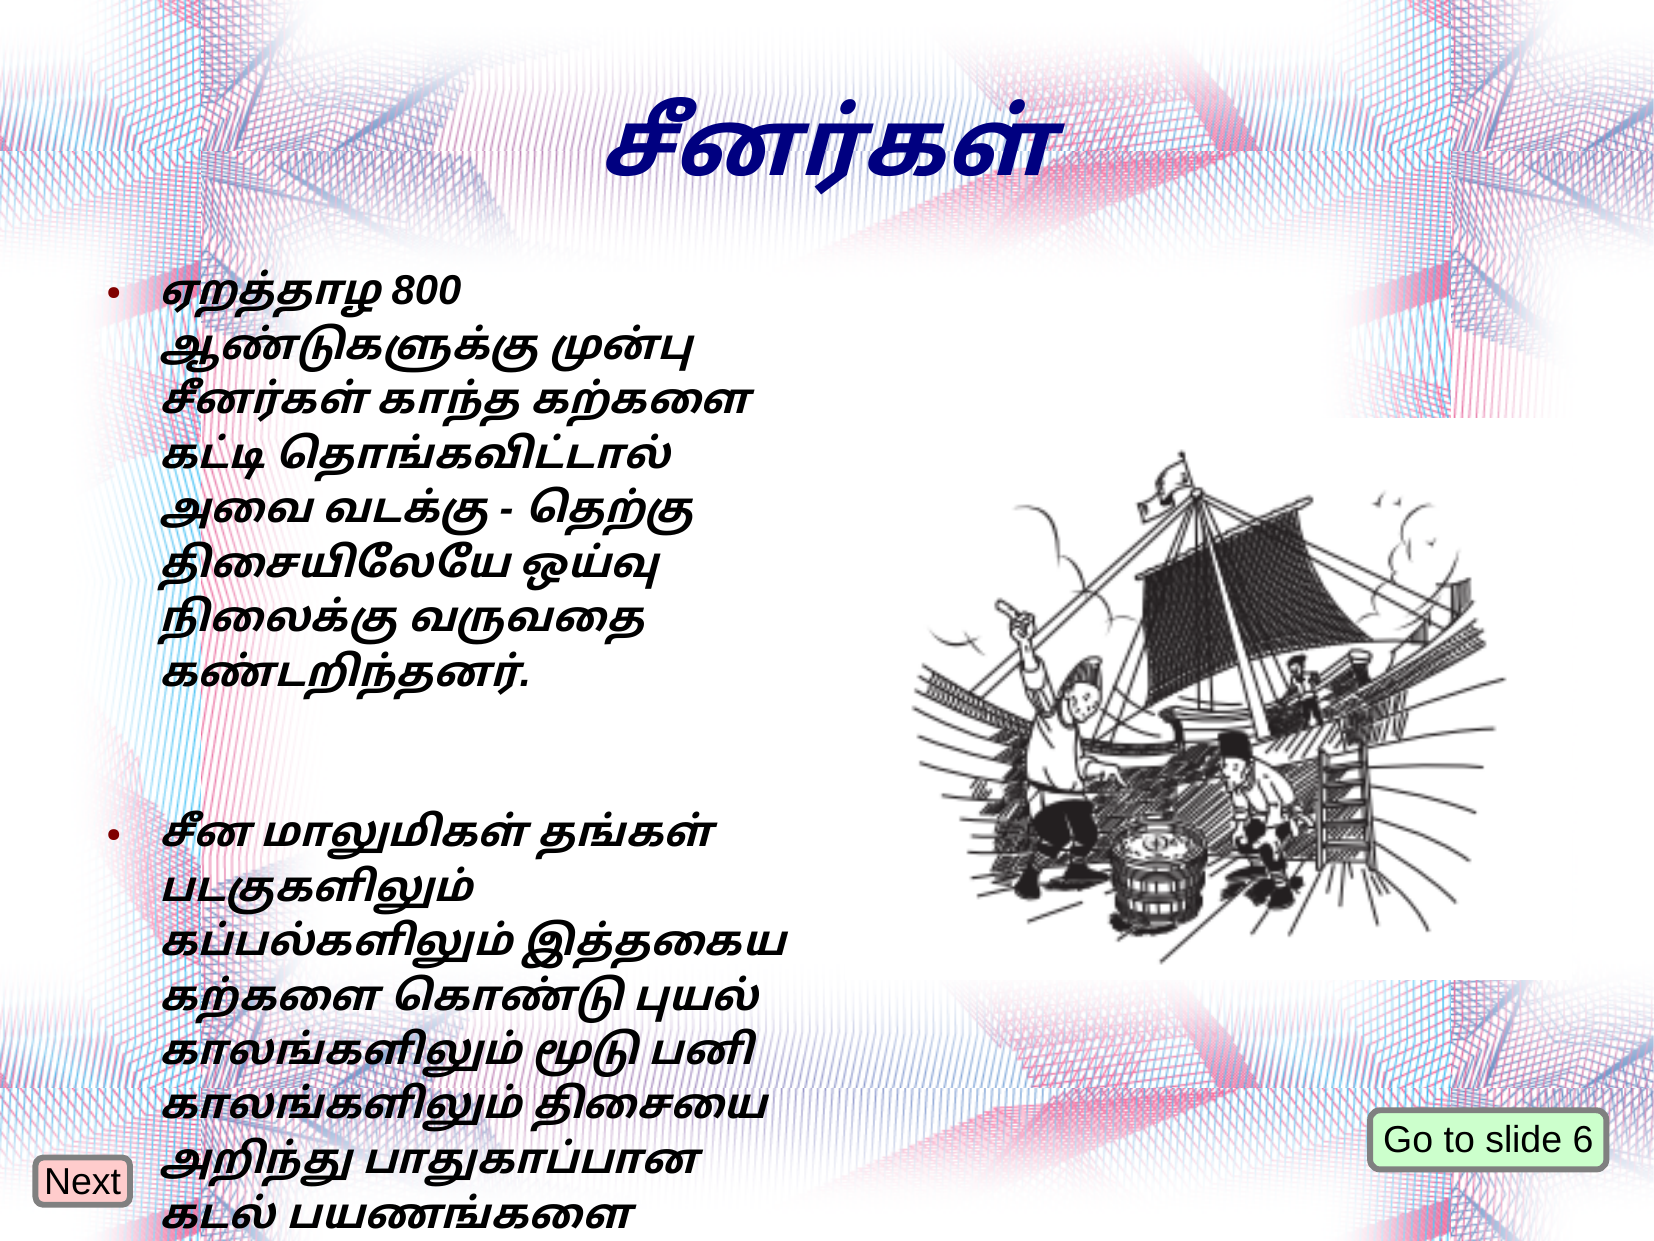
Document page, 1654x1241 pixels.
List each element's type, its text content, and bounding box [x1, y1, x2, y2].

list ஏறத்தாழ 800 ஆண்டுகளுக்கு முன்பு சீனர்கள் காந்த கற்களை கட்டி தொங்கவிட்டால் அவை வடக்கு - தெற்கு திசையிலேயே ஒய்வு நிலைக்கு வருவதை கண்டறிந்தனர். சீன மாலுமிகள் தங்கள் படகுகளிலும் கப்பல்களிலும் இத்தகைய கற்களை கொண்டு புயல் காலங்களிலும் மூடு பனி காலங்களிலும் திசையை அறிந்து பாதுகாப்பான கடல் பயணங்களை மேற்கொண்டனர். [88, 266, 815, 1229]
picture [0, 0, 1654, 1241]
text_box Go to slide 6 [1370, 1110, 1607, 1170]
text_box Next [35, 1157, 130, 1205]
title சீனர்கள் [82, 49, 1571, 257]
